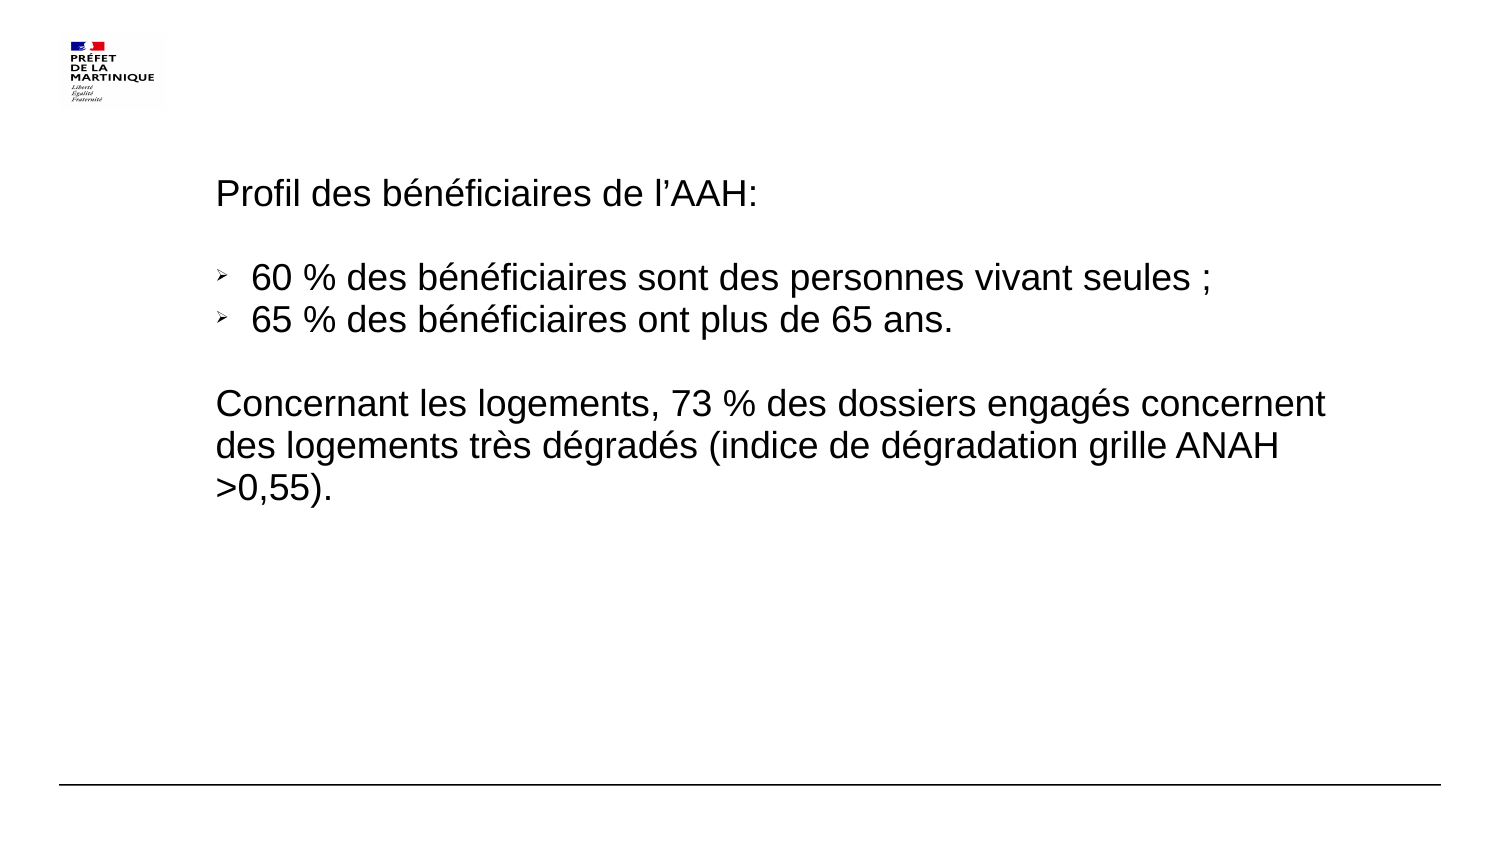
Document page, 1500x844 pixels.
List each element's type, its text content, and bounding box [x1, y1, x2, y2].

text_box Profil des bénéficiaires de l’AAH: 60 % des bénéficiaires sont des personnes vivant seules ; 65 % des bénéficiaires ont plus de 65 ans. Concernant les logements, 73 % des dossiers engagés concernent des logements très dégradés (indice de dégradation grille ANAH >0,55). [200, 165, 1382, 559]
picture [59, 33, 166, 110]
